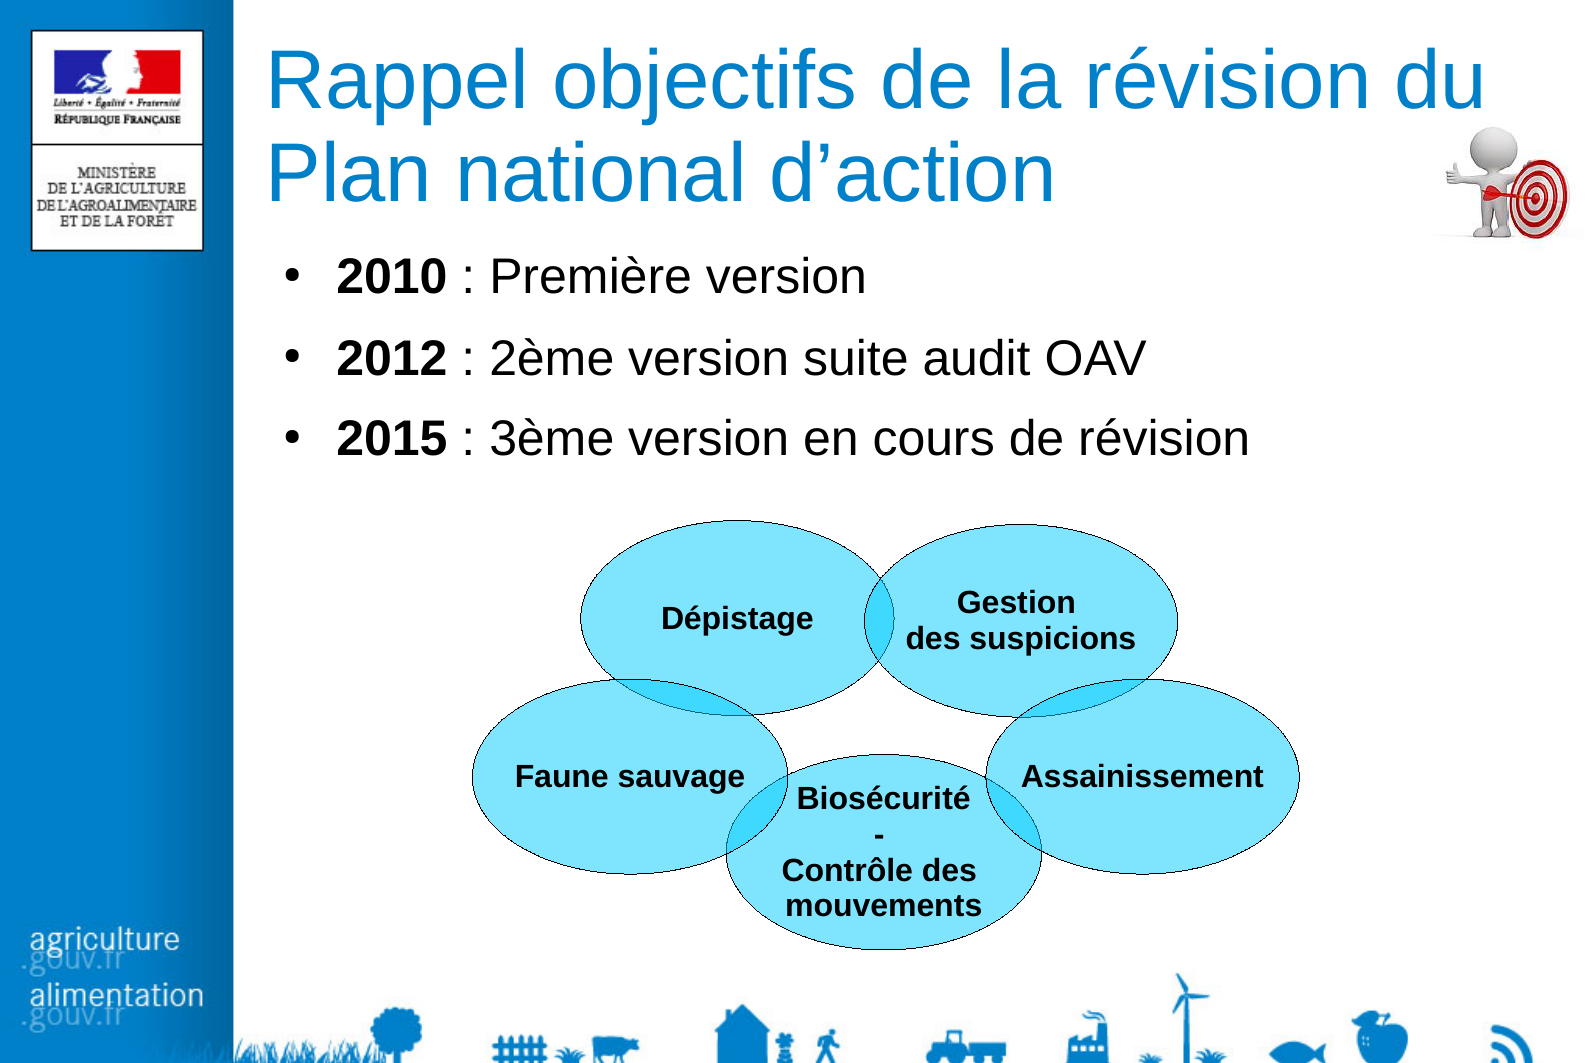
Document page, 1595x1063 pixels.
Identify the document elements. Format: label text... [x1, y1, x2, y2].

list 2010 : Première version 2012 : 2ème version suite audit OAV 2015 : 3ème version en cours de révision [265, 248, 1536, 1034]
text_box Faune sauvage [472, 679, 788, 875]
title Rappel objectifs de la révision du Plan national d’action [265, 32, 1536, 219]
text_box Biosécurité - Contrôle des mouvements [726, 754, 1042, 950]
text_box Dépistage [580, 520, 880, 715]
picture [0, 0, 1595, 1063]
text_box Gestion des suspicions [864, 524, 1178, 718]
text_box Assainissement [985, 679, 1300, 875]
